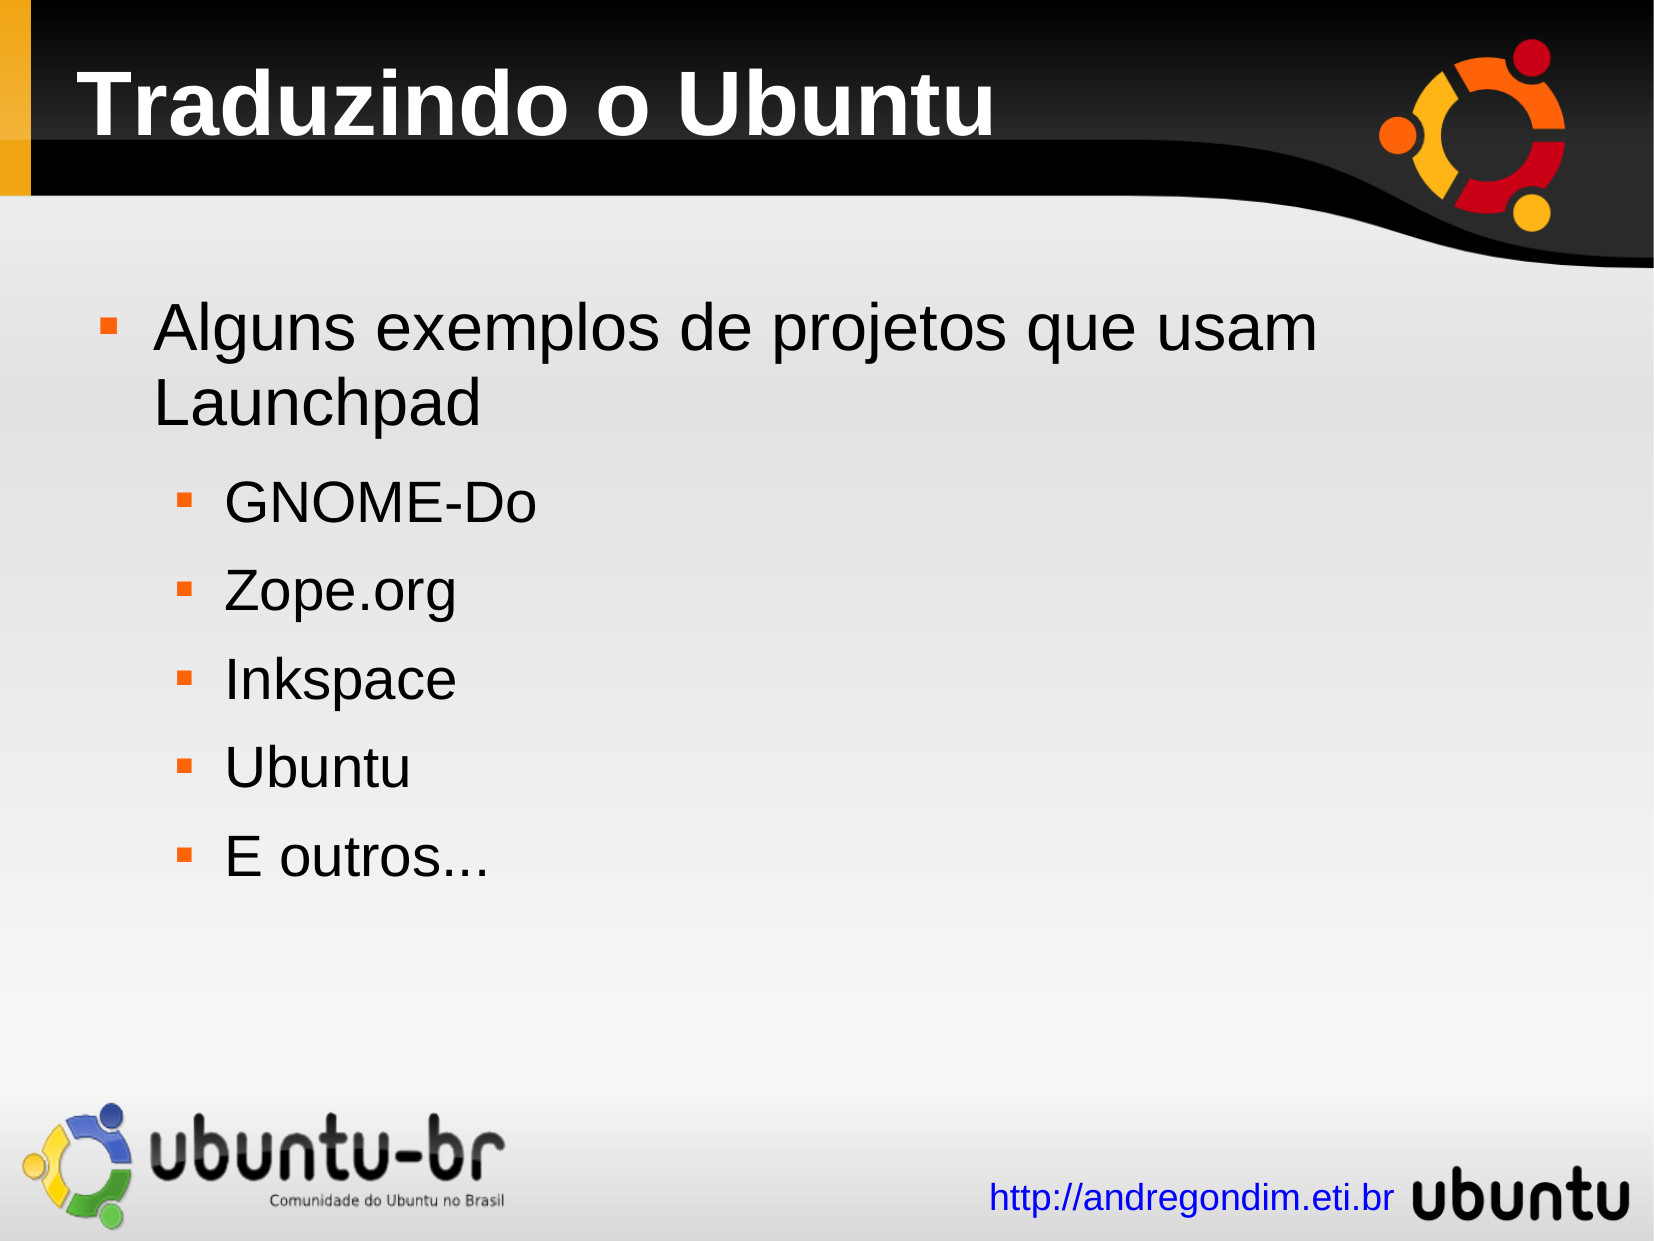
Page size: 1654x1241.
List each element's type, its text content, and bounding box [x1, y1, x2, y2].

list Alguns exemplos de projetos que usam Launchpad GNOME-Do Zope.org Inkspace Ubuntu E outros... [82, 290, 1571, 975]
title Traduzindo o Ubuntu [76, 7, 1565, 200]
picture [0, 0, 1654, 1241]
